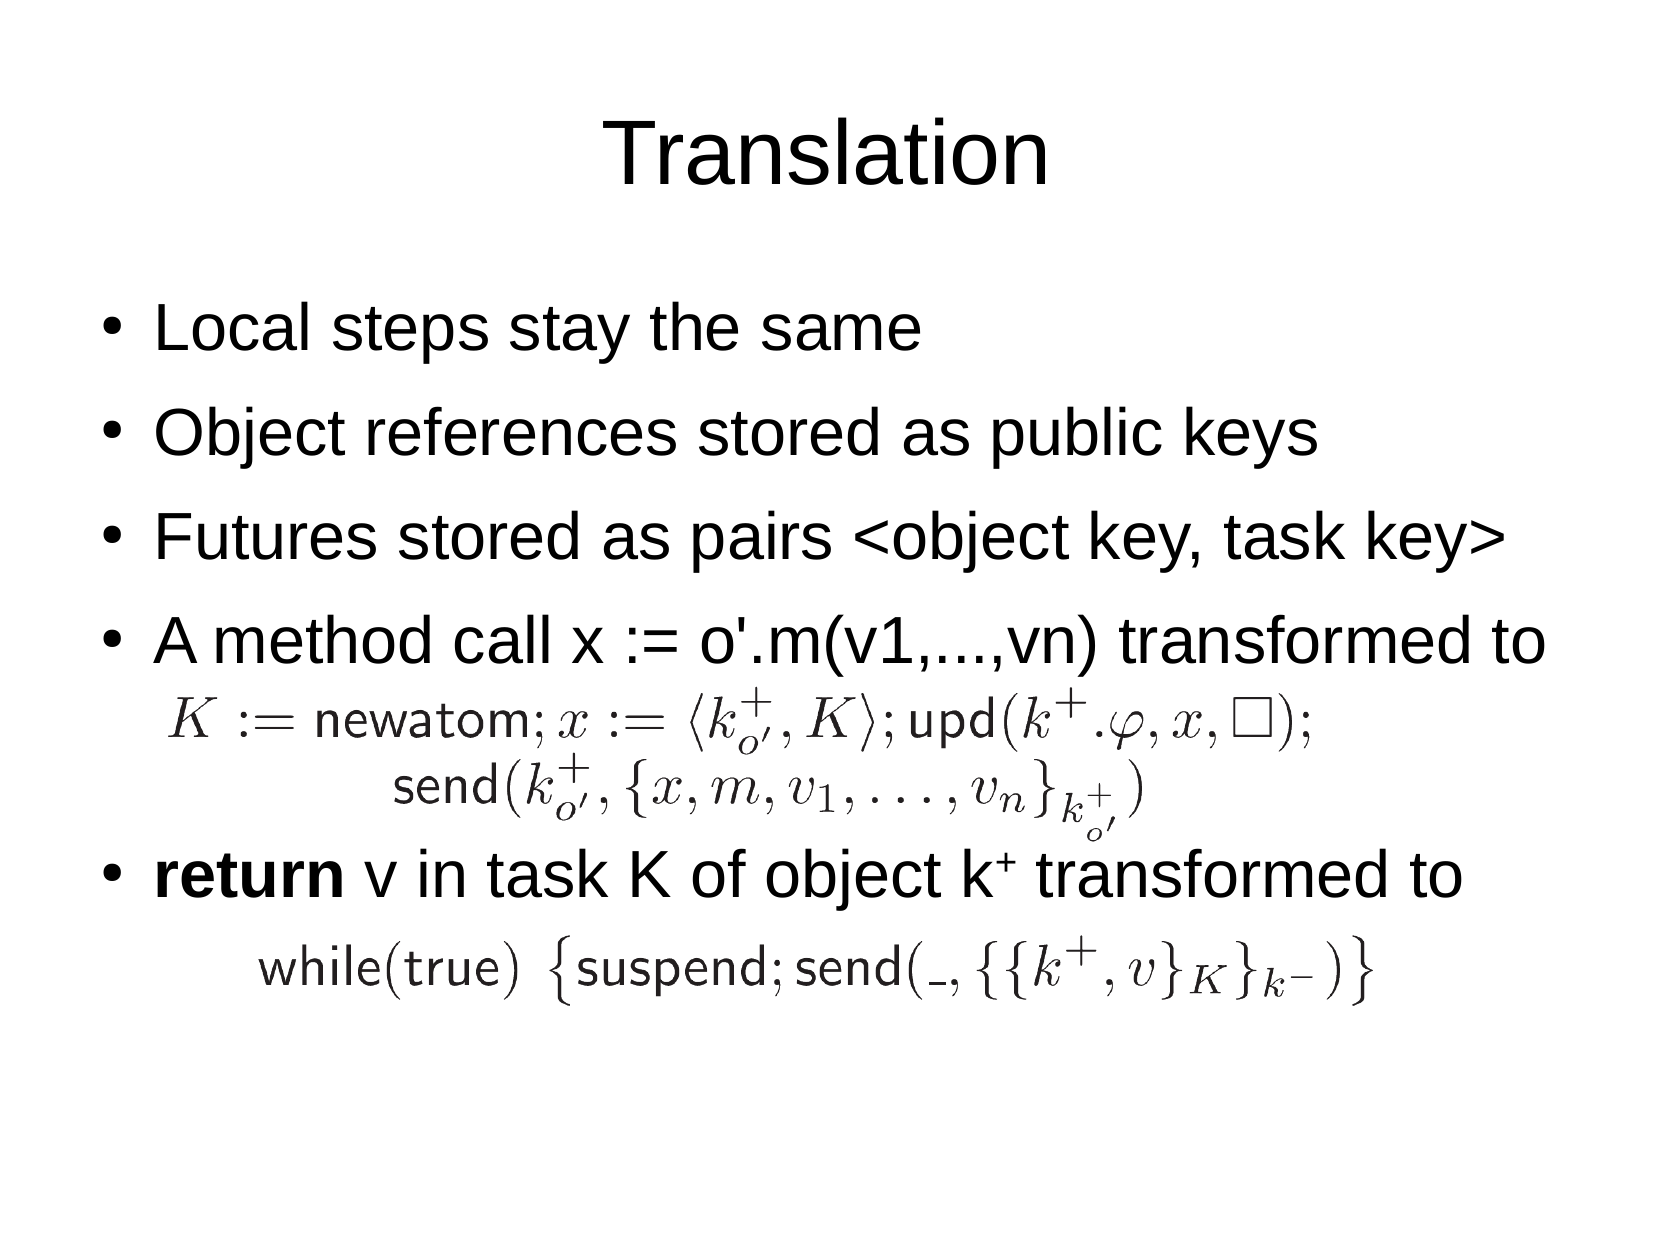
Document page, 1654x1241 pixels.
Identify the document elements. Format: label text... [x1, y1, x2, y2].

picture [161, 680, 1322, 847]
title Translation [82, 49, 1571, 257]
list Local steps stay the same Object references stored as public keys Futures stored as pairs <object key, task key> A method call x := o'.m(v1,...,vn) transformed to return v in task K of object k+ transformed to [82, 290, 1571, 1109]
picture [253, 928, 1386, 1011]
